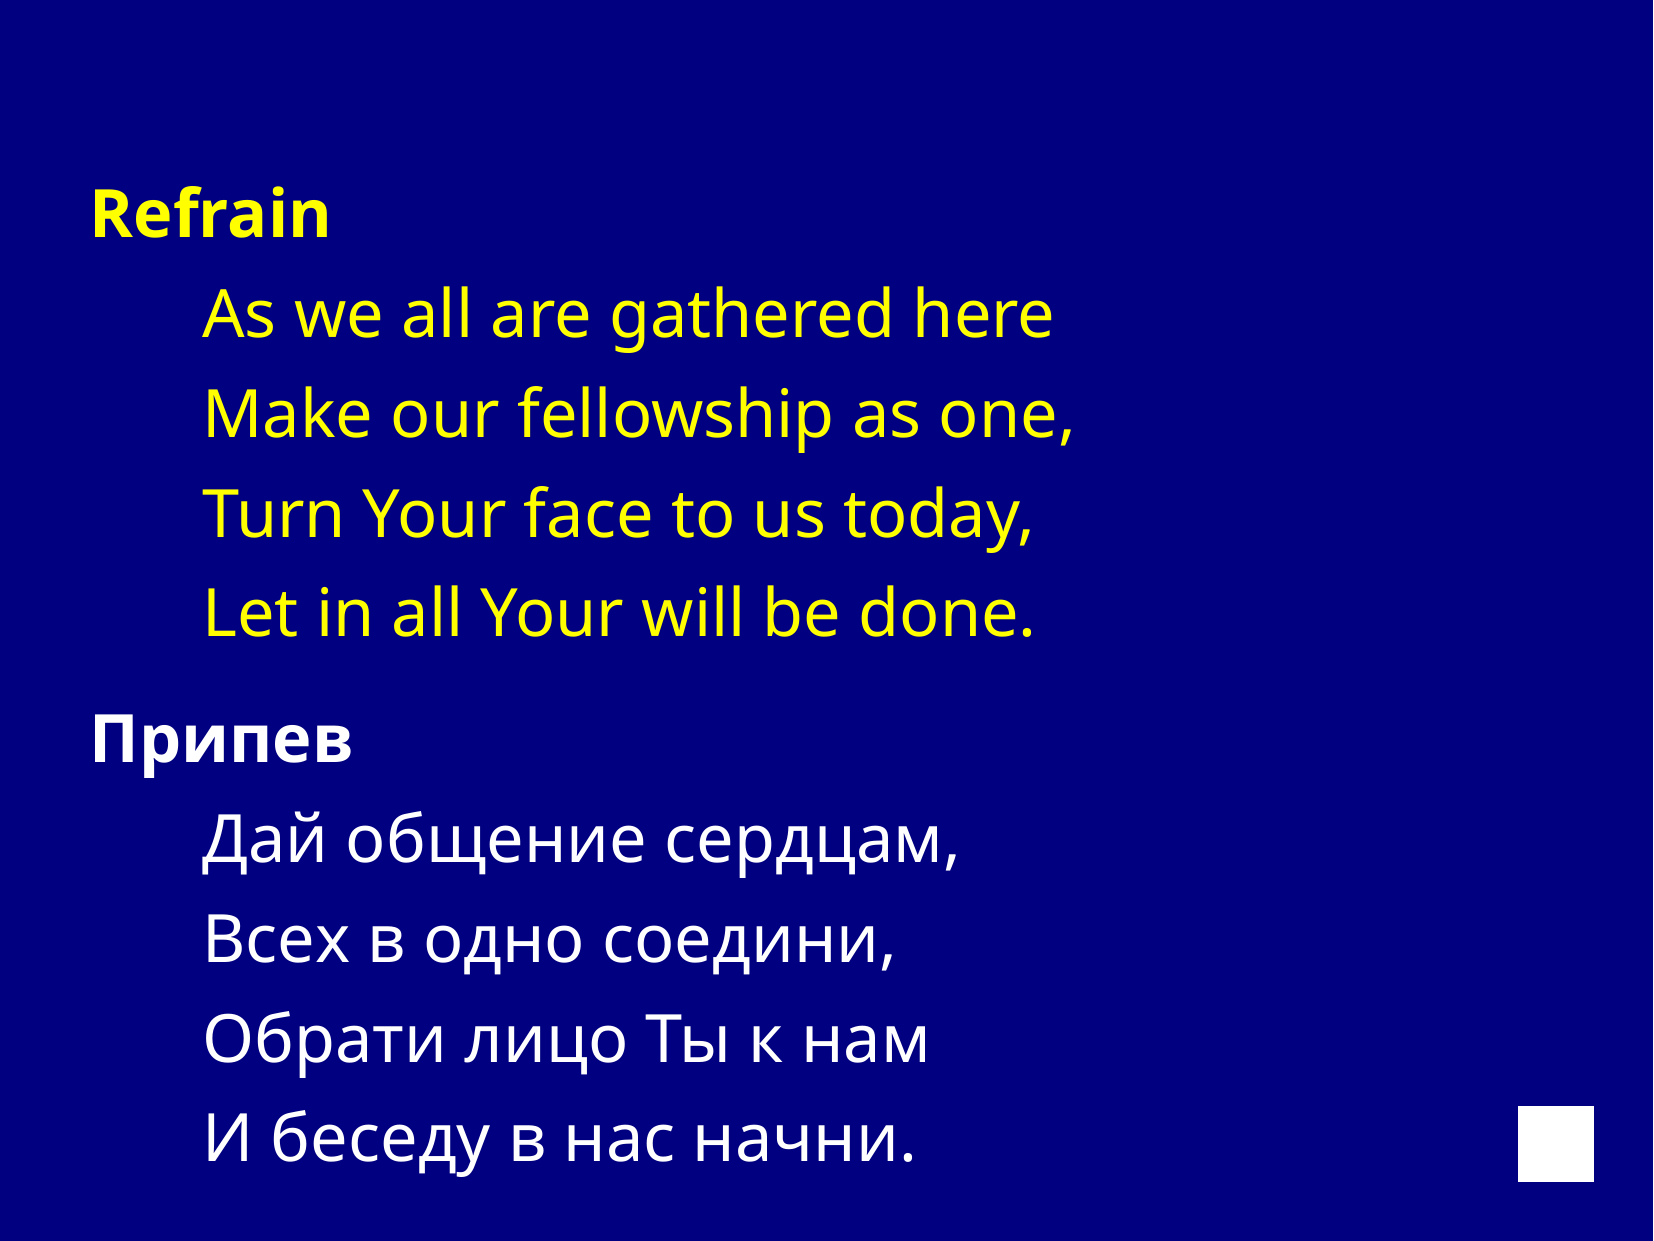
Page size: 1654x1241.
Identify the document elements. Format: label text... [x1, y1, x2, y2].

text_box Припев Дай общение сердцам, Всех в одно соедини, Обрати лицо Ты к нам И беседу в нас начни. [75, 675, 1576, 1163]
text_box Refrain As we all are gathered here Make our fellowship as one, Turn Your face to us today, Let in all Your will be done. [75, 150, 1576, 638]
text_box [1518, 1106, 1594, 1182]
